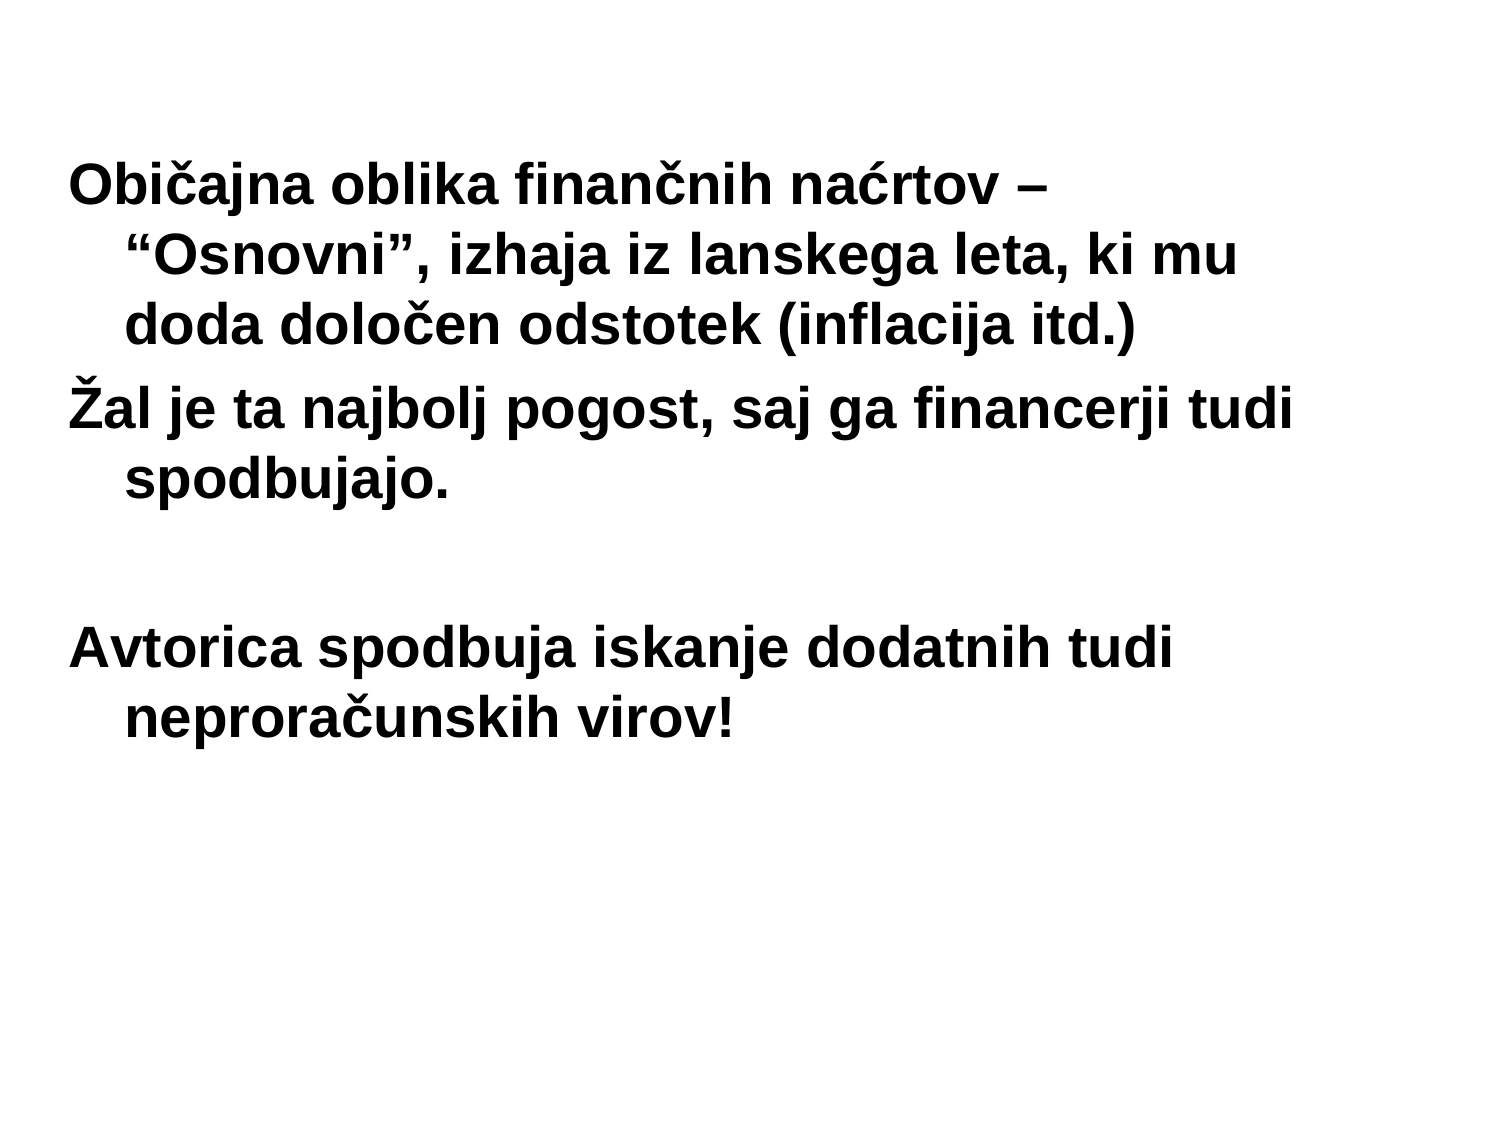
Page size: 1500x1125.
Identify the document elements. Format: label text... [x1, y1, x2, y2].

list Običajna oblika finančnih naćrtov – “Osnovni”, izhaja iz lanskega leta, ki mu doda določen odstotek (inflacija itd.) Žal je ta najbolj pogost, saj ga financerji tudi spodbujajo. Avtorica spodbuja iskanje dodatnih tudi neproračunskih virov! [53, 54, 1388, 988]
